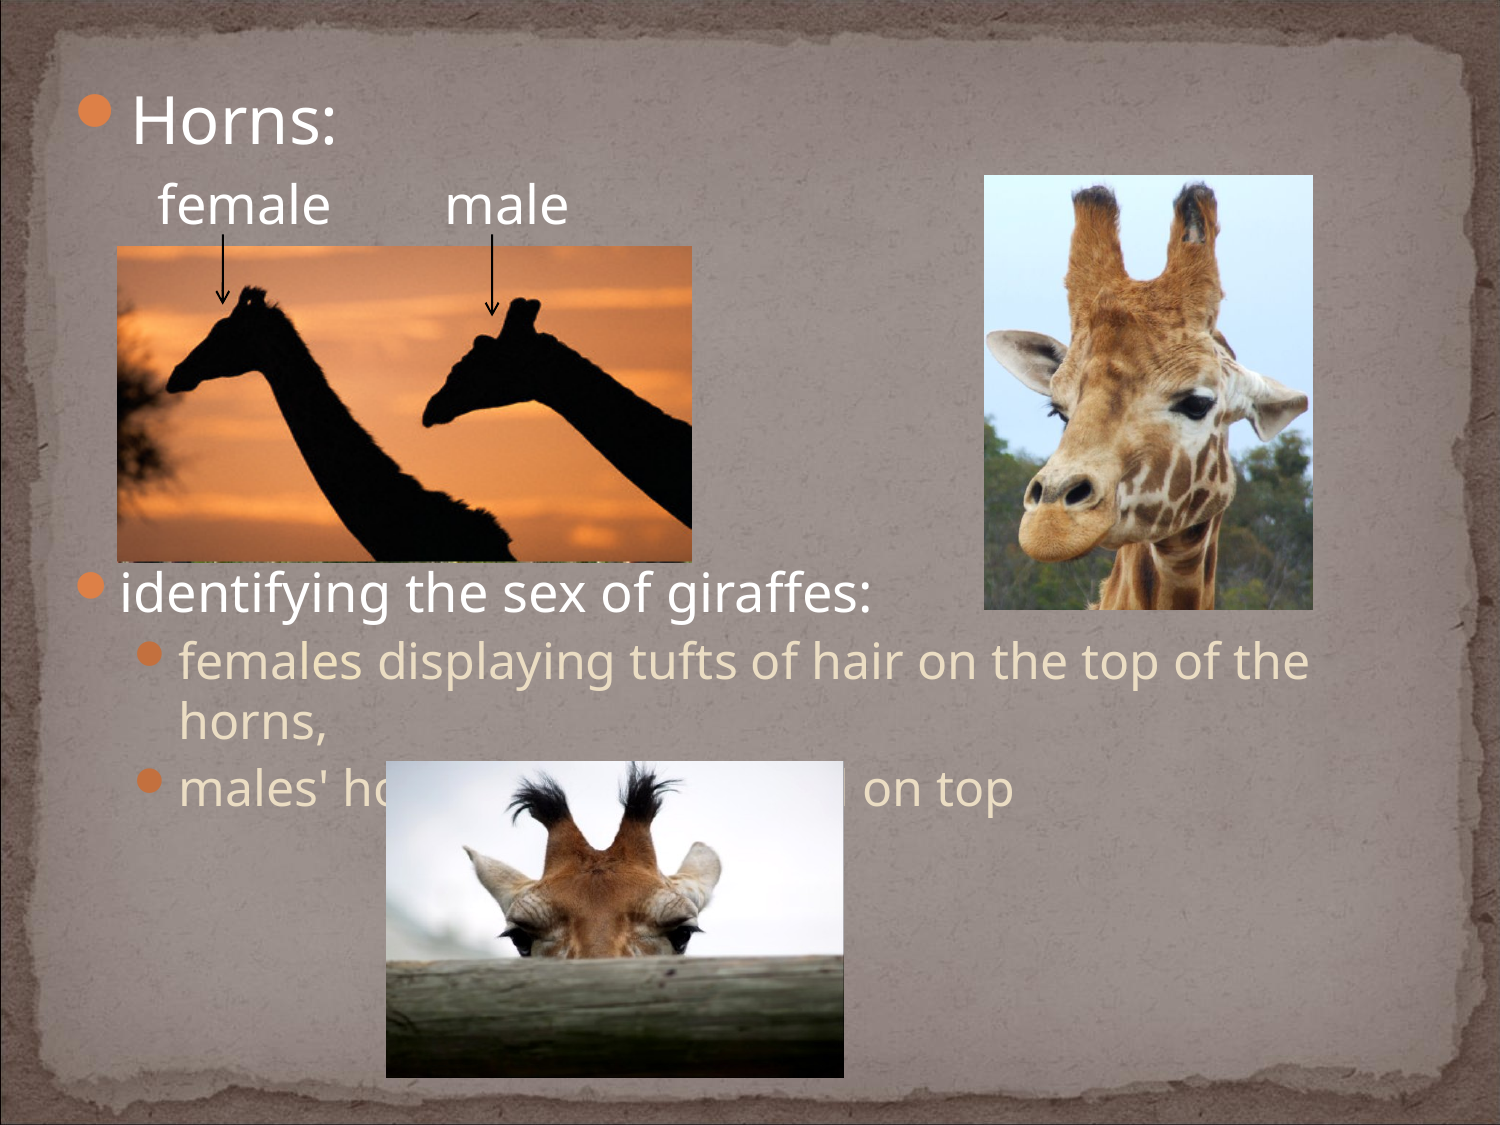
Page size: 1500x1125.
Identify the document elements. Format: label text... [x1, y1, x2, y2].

list Horns: female male identifying the sex of giraffes: females displaying tufts of hair on the top of the horns, males' horns tend to be bald on top [58, 70, 1409, 844]
picture [0, 0, 1500, 1125]
